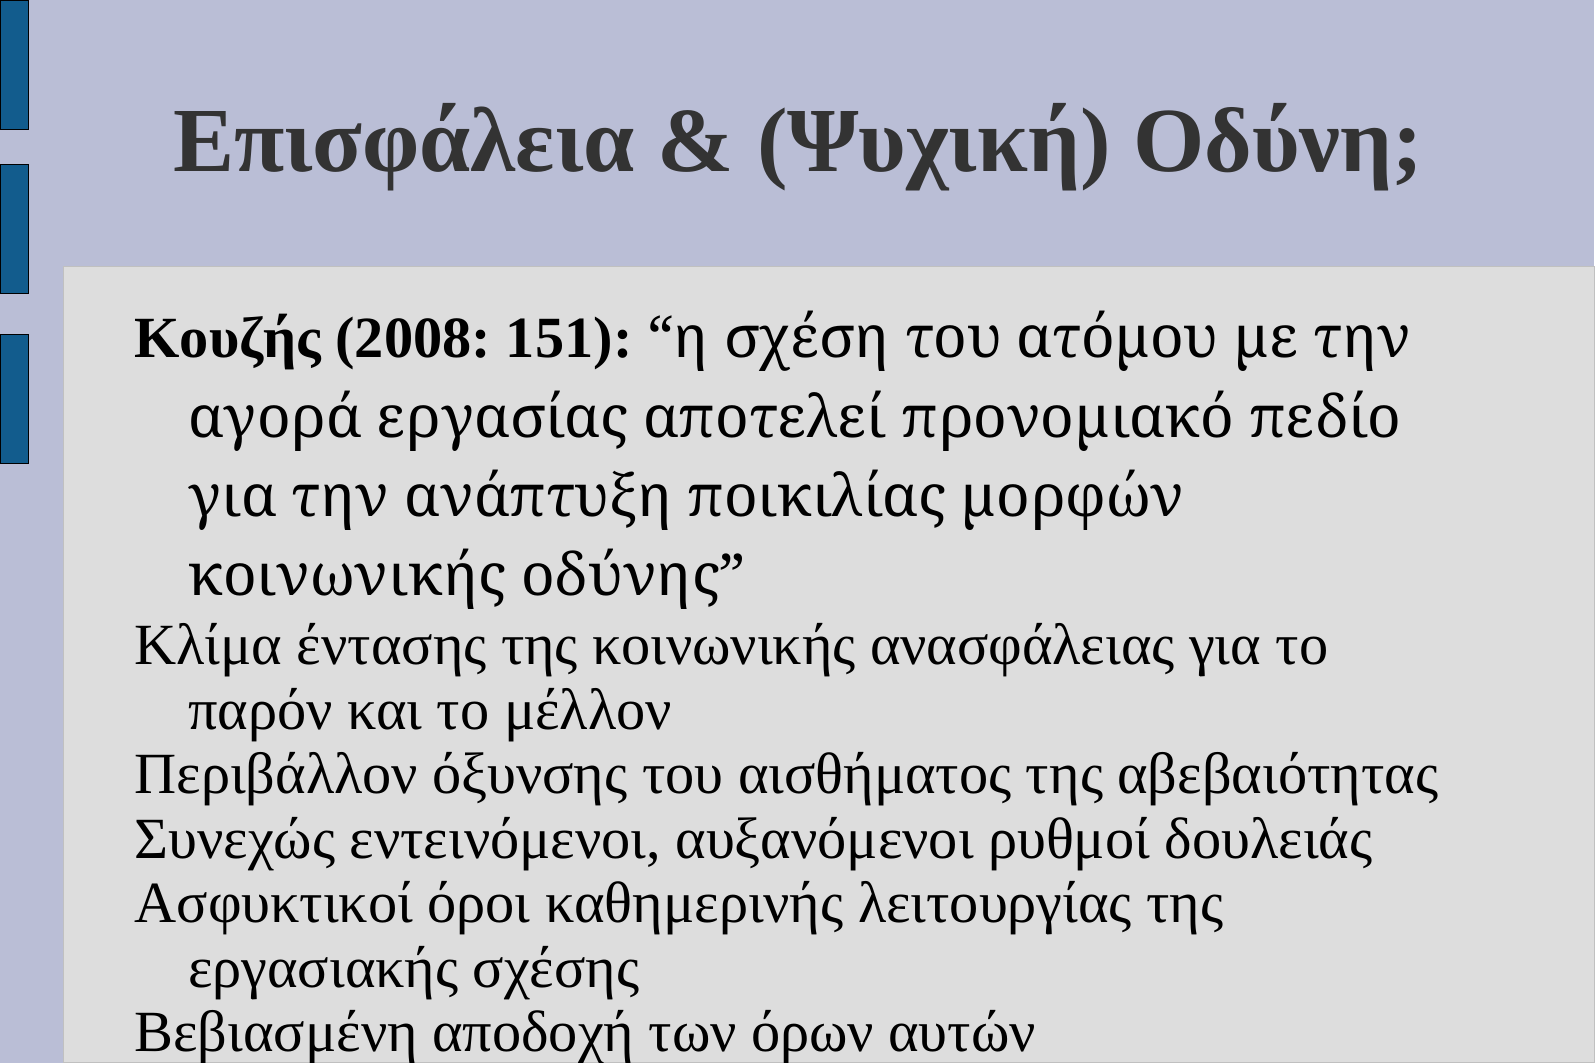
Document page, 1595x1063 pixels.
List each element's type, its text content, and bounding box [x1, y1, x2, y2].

list Κουζής (2008: 151): “η σχέση του ατόμου με την αγορά εργασίας αποτελεί προνομιακό πεδίο για την ανάπτυξη ποικιλίας μορφών κοινωνικής οδύνης” Κλίμα έντασης της κοινωνικής ανασφάλειας για το παρόν και το μέλλον Περιβάλλον όξυνσης του αισθήματος της αβεβαιότητας Συνεχώς εντεινόμενοι, αυξανόμενοι ρυθμοί δουλειάς Ασφυκτικοί όροι καθημερινής λειτουργίας της εργασιακής σχέσης Βεβιασμένη αποδοχή των όρων αυτών [117, 295, 1479, 1019]
title Επισφάλεια & (Ψυχική) Οδύνη; [118, 59, 1480, 222]
